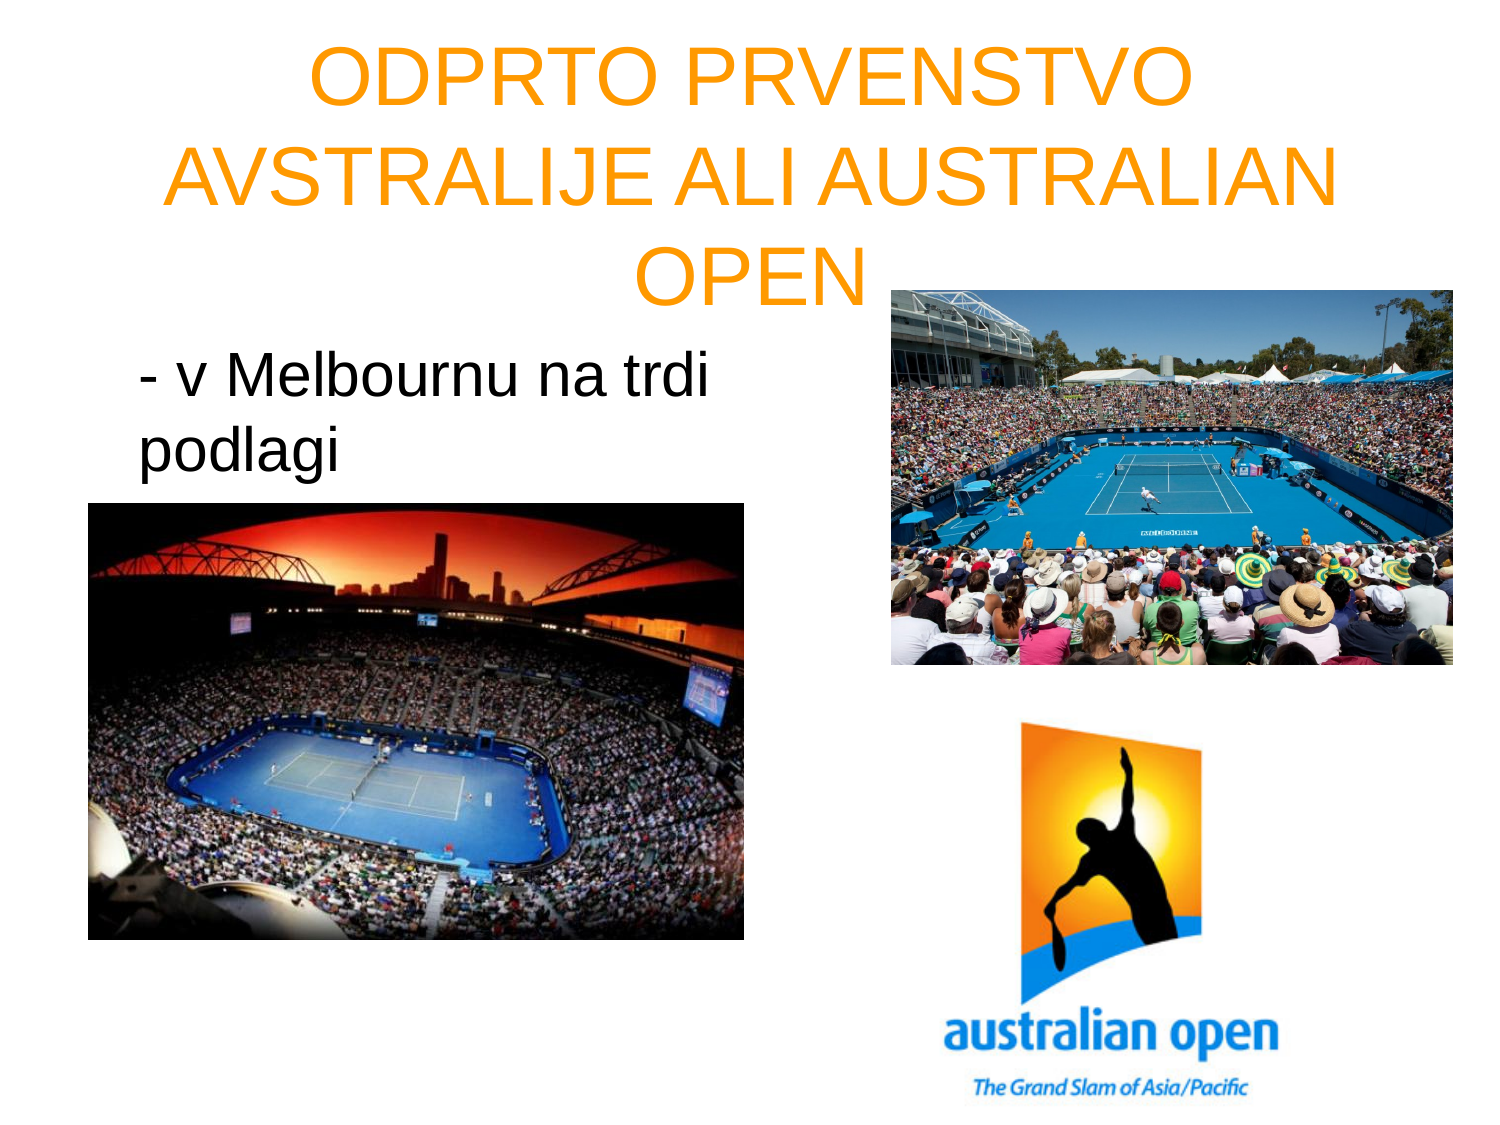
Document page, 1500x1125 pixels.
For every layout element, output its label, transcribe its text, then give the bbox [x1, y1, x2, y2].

picture [915, 693, 1308, 1125]
picture [891, 290, 1453, 665]
title ODPRTO PRVENSTVO AVSTRALIJE ALI AUSTRALIAN OPEN [76, 78, 1427, 266]
picture [88, 503, 744, 940]
text_box - v Melbournu na trdi podlagi [123, 326, 809, 491]
